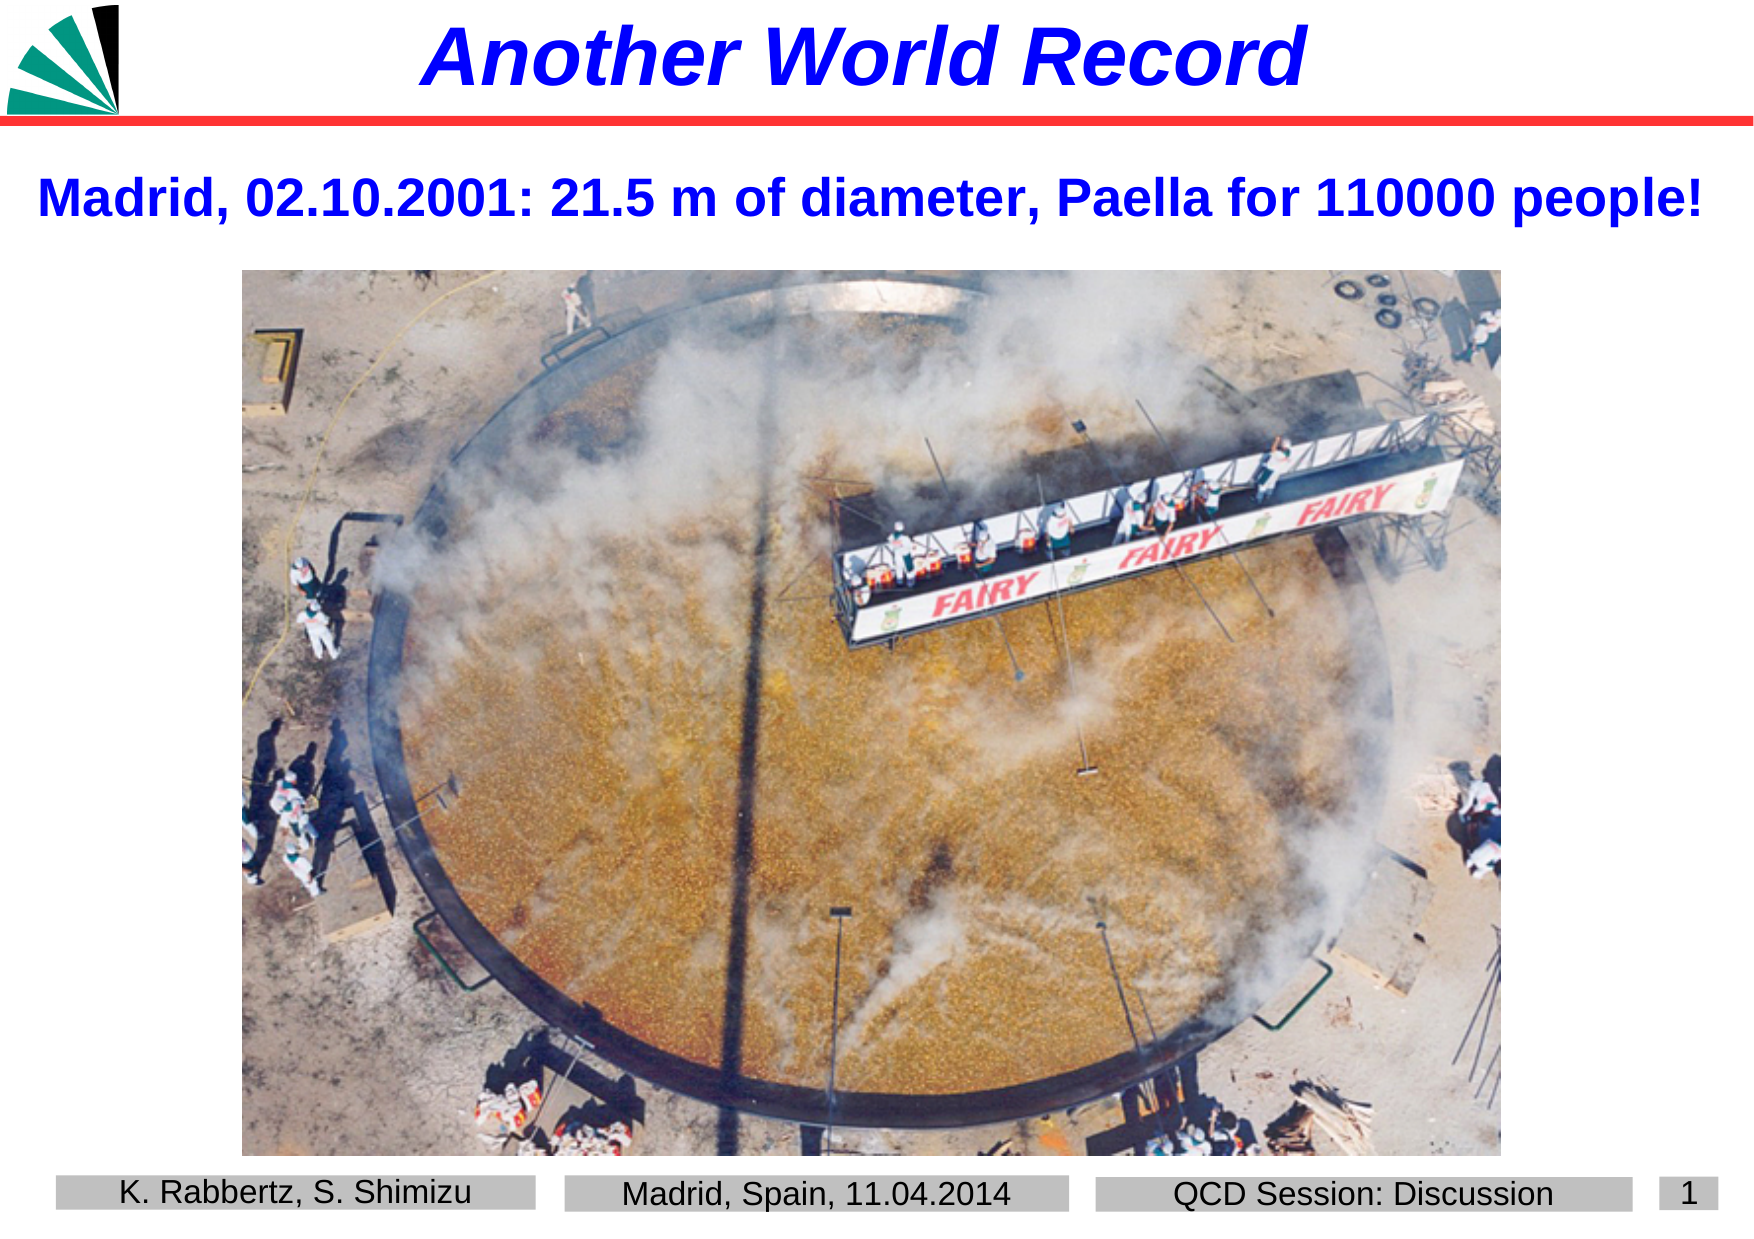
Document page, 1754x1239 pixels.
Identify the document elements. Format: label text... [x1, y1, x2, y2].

title Another World Record [123, 0, 1606, 114]
picture [242, 270, 1501, 1156]
picture [7, 5, 119, 116]
text_box Madrid, 02.10.2001: 21.5 m of diameter, Paella for 110000 people! [25, 161, 1728, 234]
